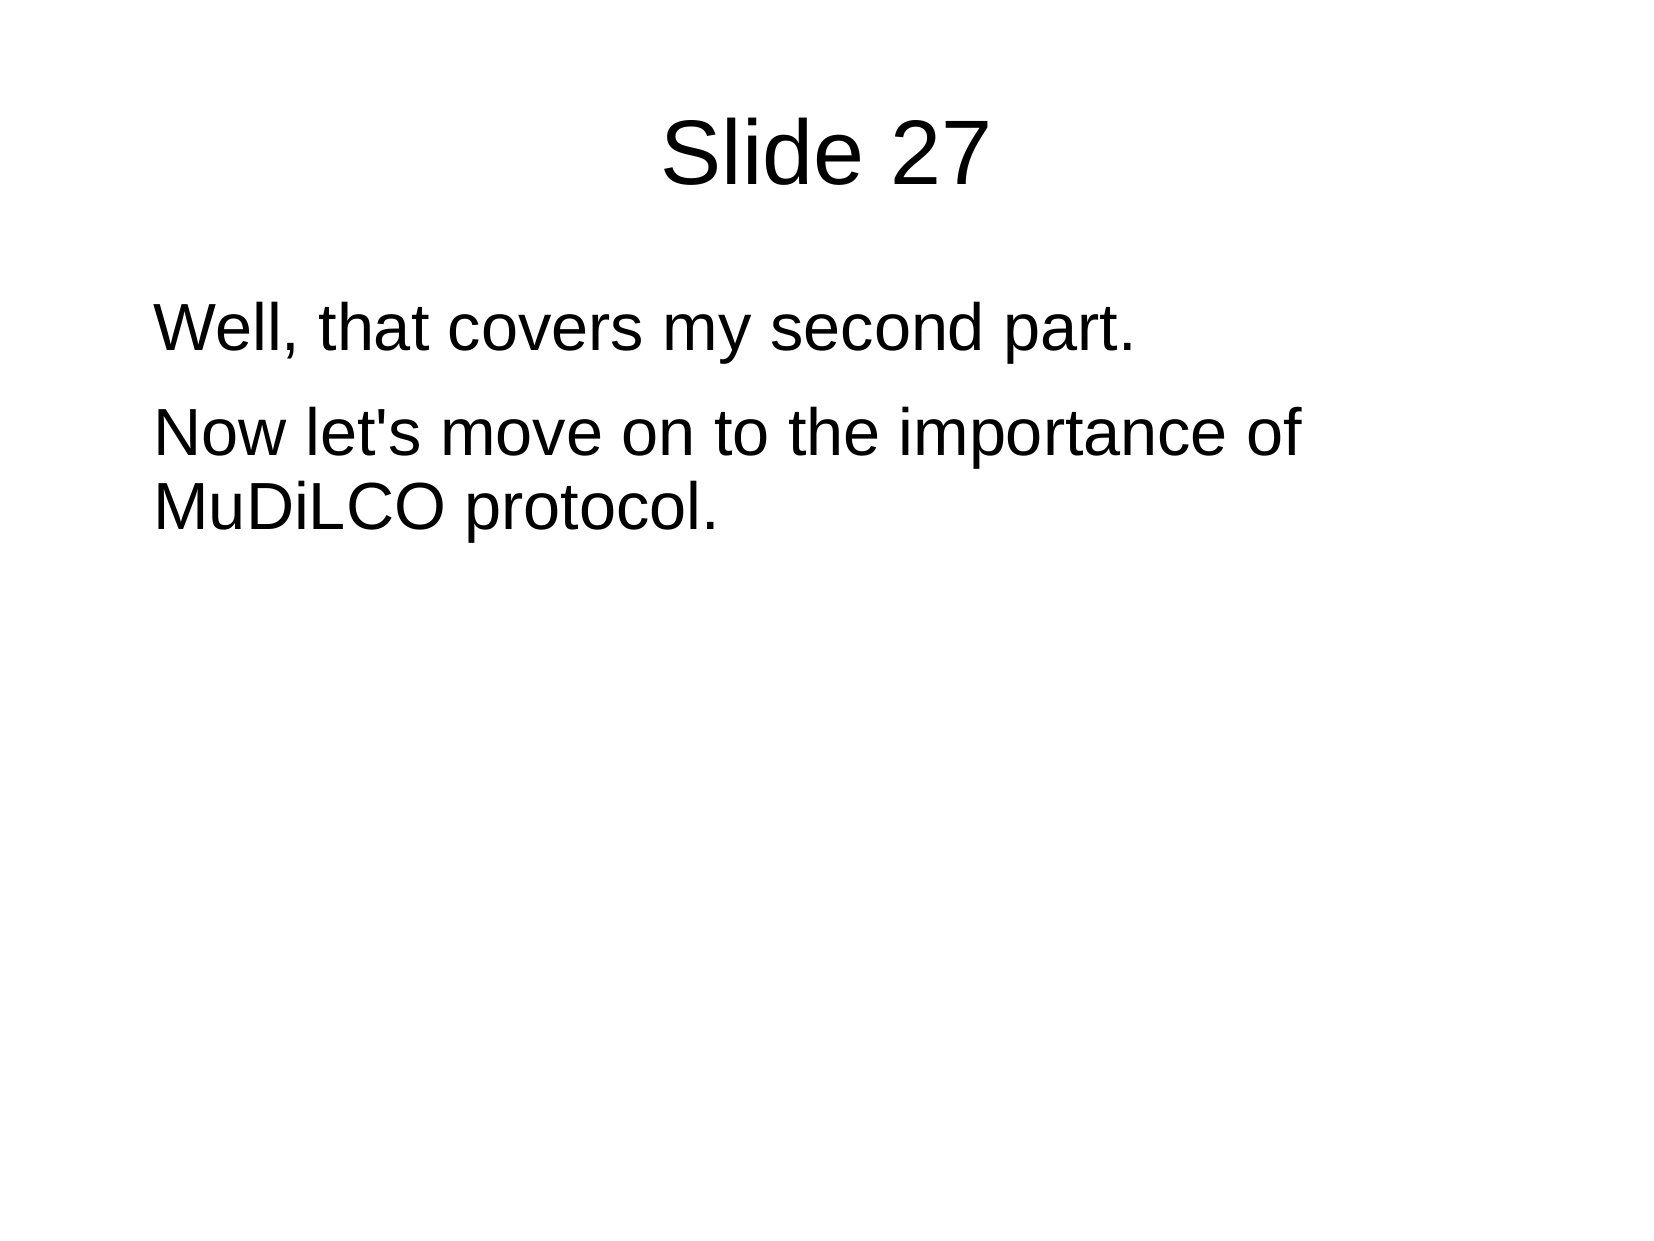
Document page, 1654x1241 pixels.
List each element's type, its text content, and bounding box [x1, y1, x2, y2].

title Slide 27 [82, 49, 1571, 257]
list Well, that covers my second part. Now let's move on to the importance of MuDiLCO protocol. [82, 290, 1538, 1010]
